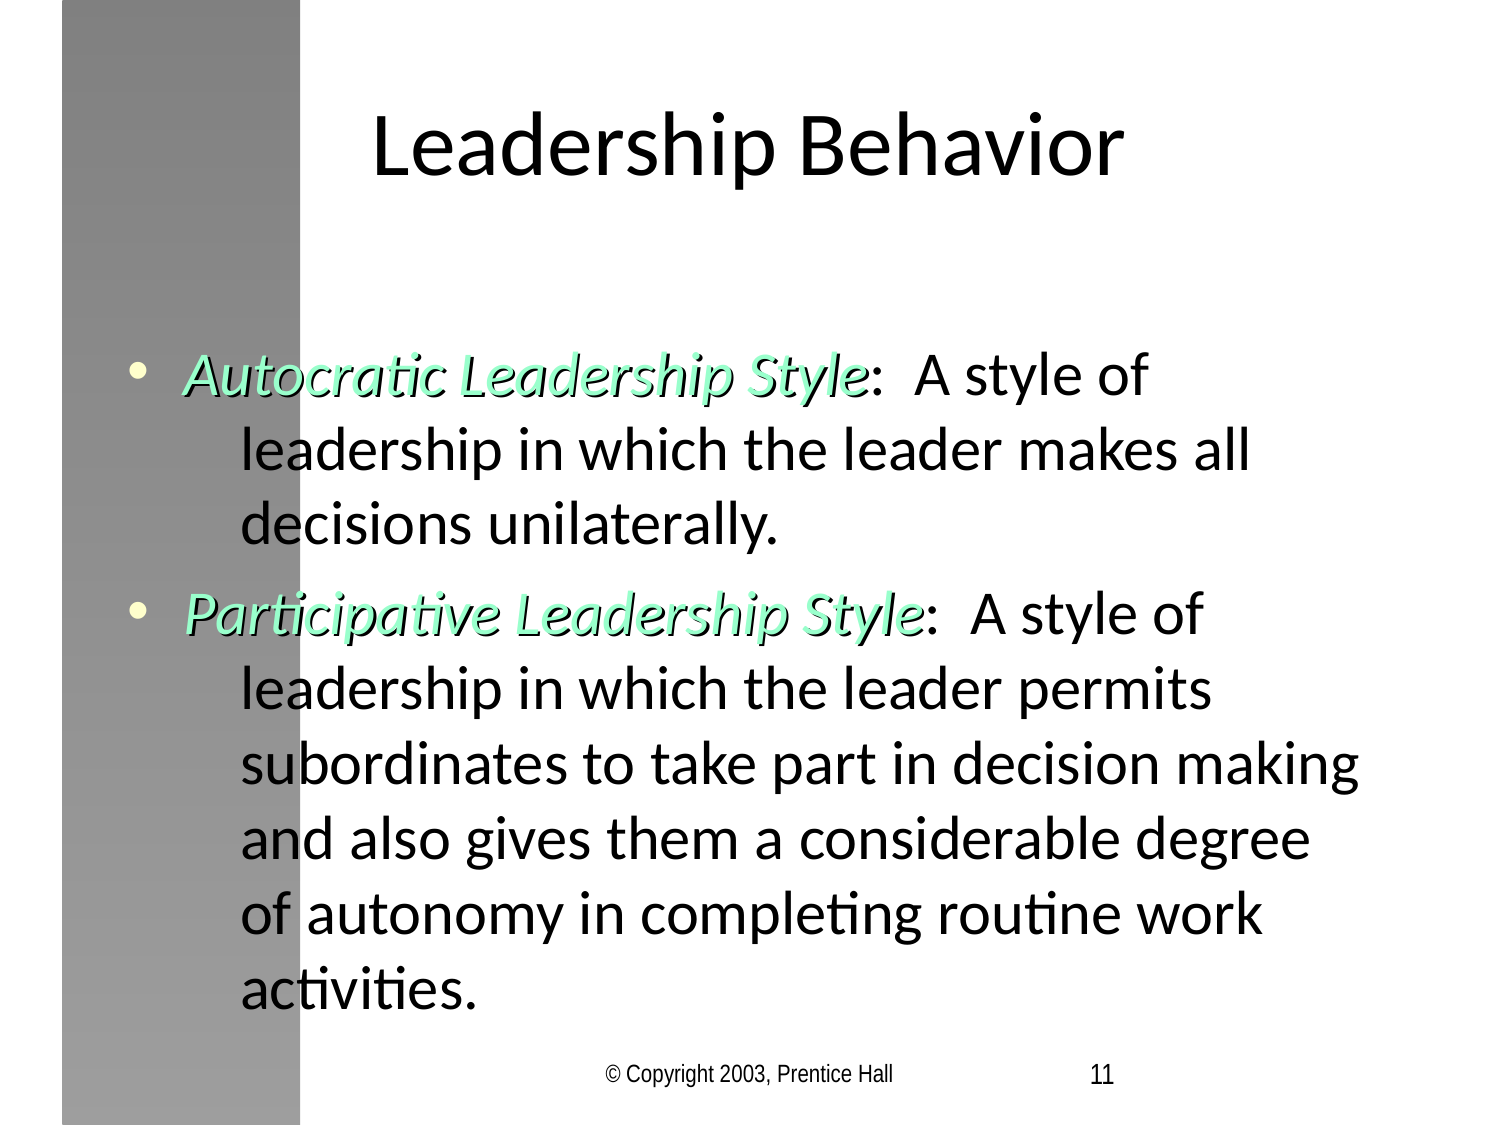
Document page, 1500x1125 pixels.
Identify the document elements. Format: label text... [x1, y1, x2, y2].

title Leadership Behavior [75, 45, 1426, 233]
text_box © Copyright 2003, Prentice Hall [512, 1042, 988, 1103]
text_box 11 [1074, 1042, 1426, 1103]
list Autocratic Leadership Style: A style of leadership in which the leader makes all decisions unilaterally. Participative Leadership Style: A style of leadership in which the leader permits subordinates to take part in decision making and also gives them a considerable degree of autonomy in completing routine work activities. [112, 324, 1388, 1063]
